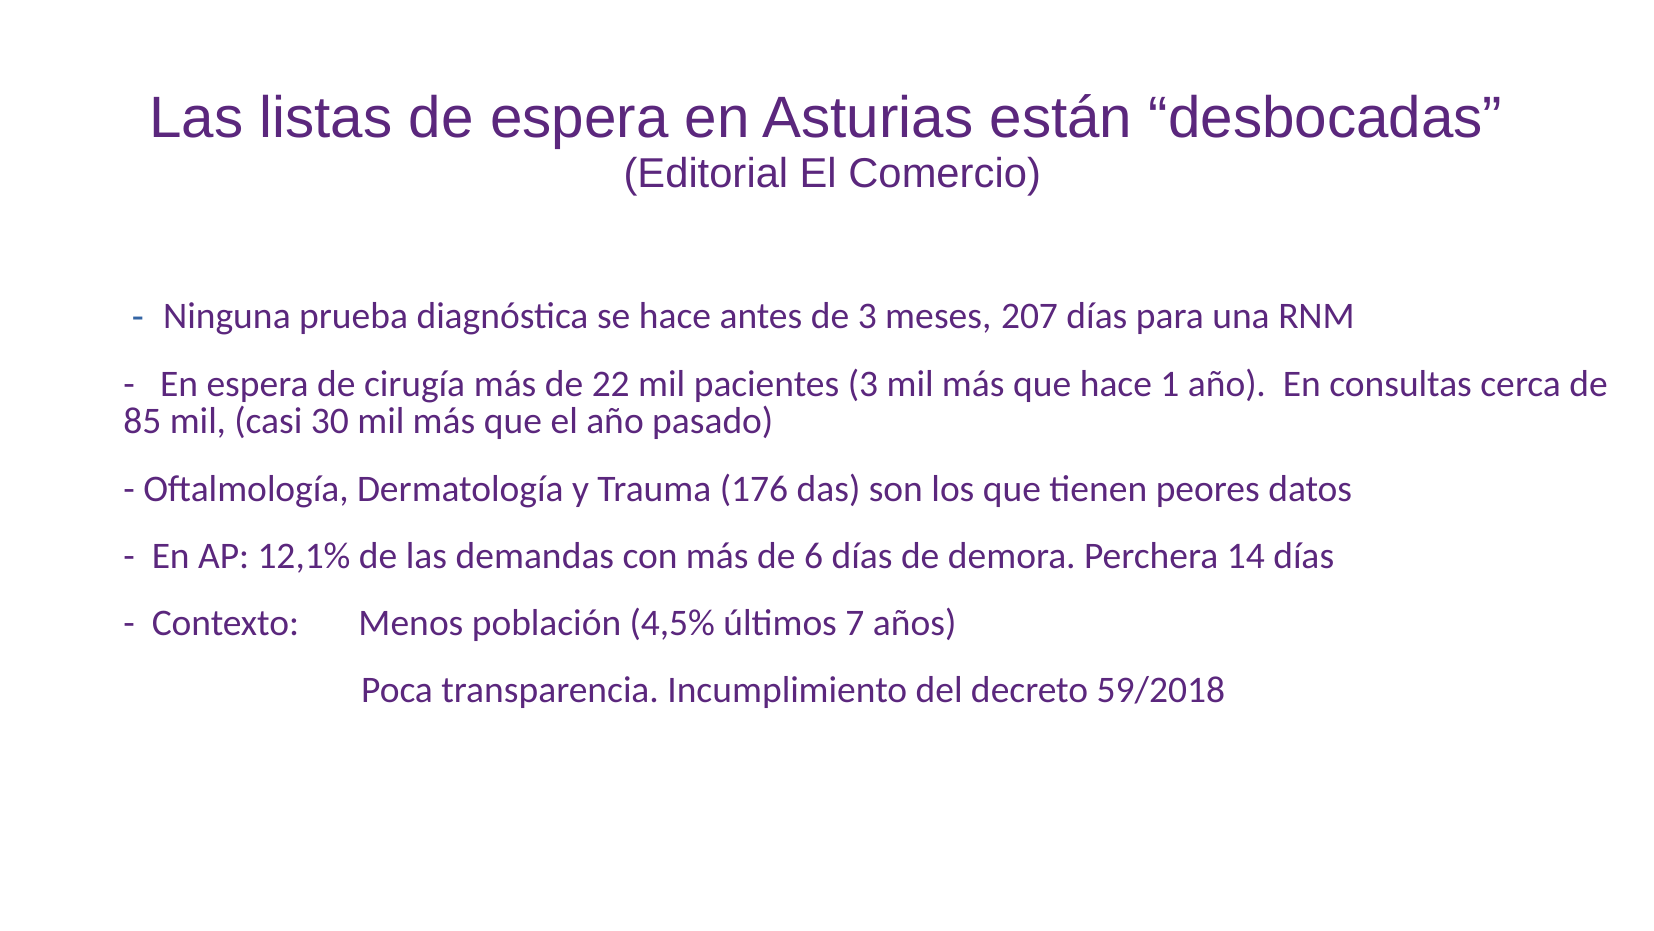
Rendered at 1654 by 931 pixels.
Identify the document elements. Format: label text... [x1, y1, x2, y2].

list - Ninguna prueba diagnóstica se hace antes de 3 meses, 207 días para una RNM - En espera de cirugía más de 22 mil pacientes (3 mil más que hace 1 año). En consultas cerca de 85 mil, (casi 30 mil más que el año pasado) - Oftalmología, Dermatología y Trauma (176 das) son los que tienen peores datos - En AP: 12,1% de las demandas con más de 6 días de demora. Perchera 14 días - Contexto: Menos población (4,5% últimos 7 años) Poca transparencia. Incumplimiento del decreto 59/2018 [123, 228, 1625, 857]
title Las listas de espera en Asturias están “desbocadas” (Editorial El Comercio) [82, 51, 1571, 229]
